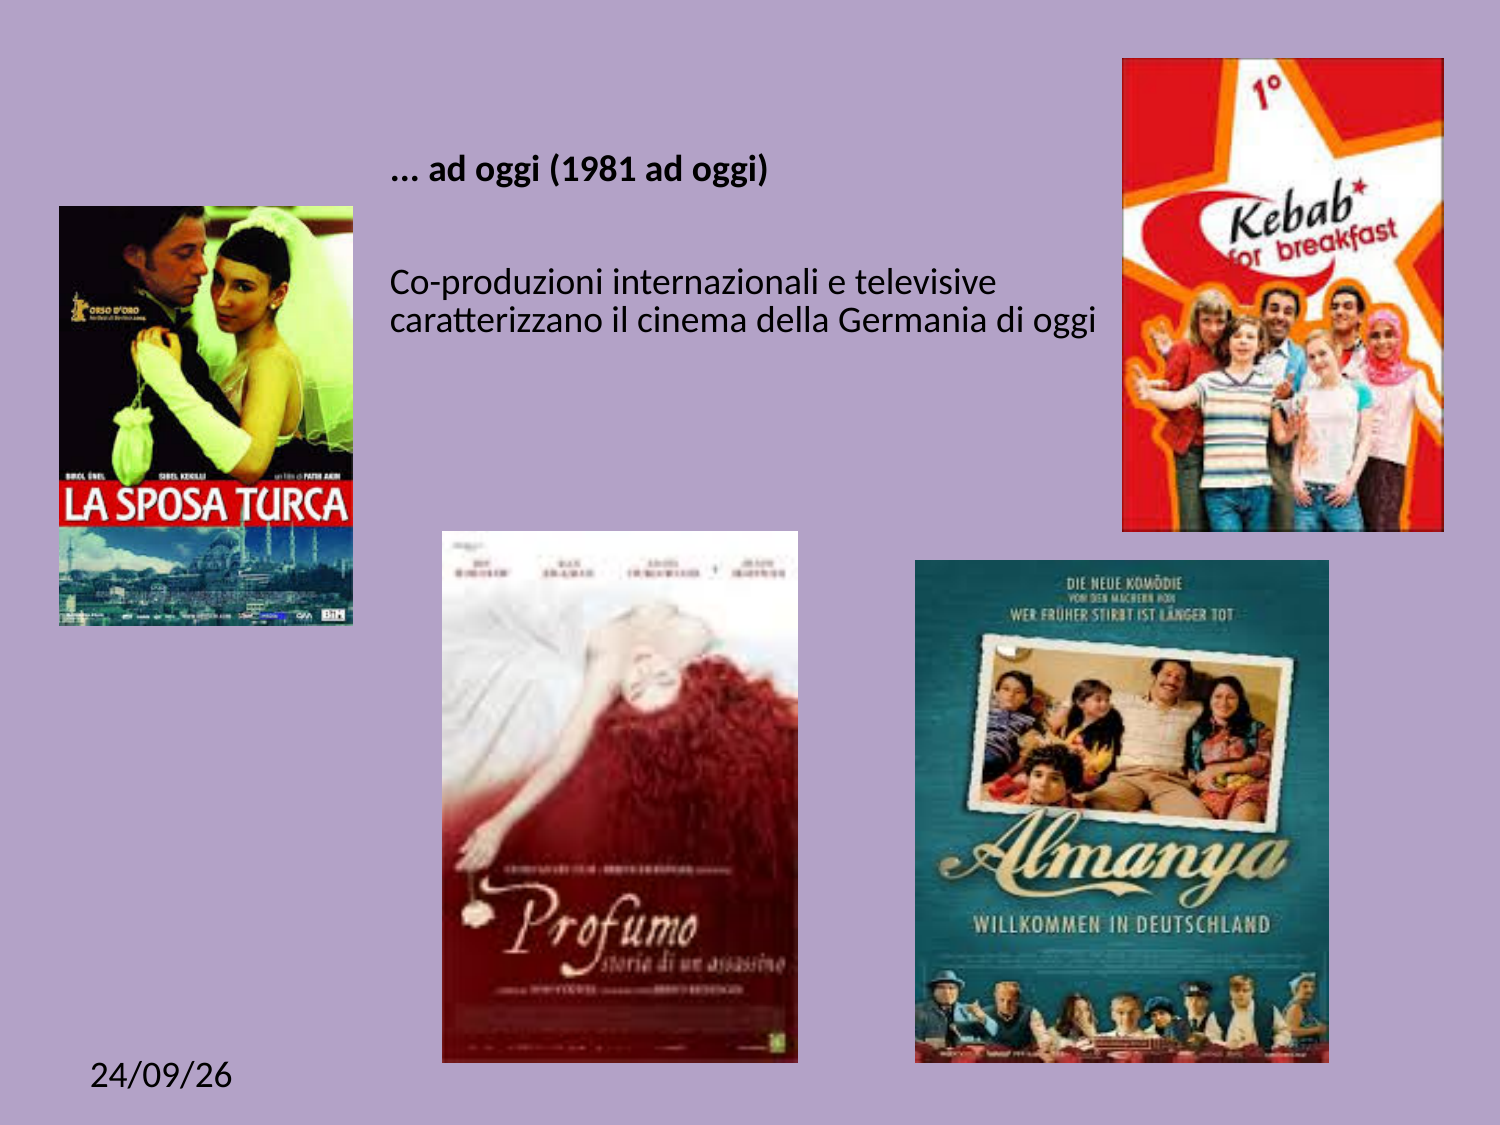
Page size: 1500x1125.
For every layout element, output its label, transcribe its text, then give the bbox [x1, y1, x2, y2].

picture [442, 531, 798, 1063]
text_box ... ad oggi (1981 ad oggi) Co-produzioni internazionali e televisive caratterizzano il cinema della Germania di oggi [374, 145, 1125, 979]
picture [59, 206, 353, 626]
picture [915, 561, 1329, 1063]
text_box 13/11/2015 [75, 1042, 425, 1103]
picture [1122, 59, 1444, 532]
